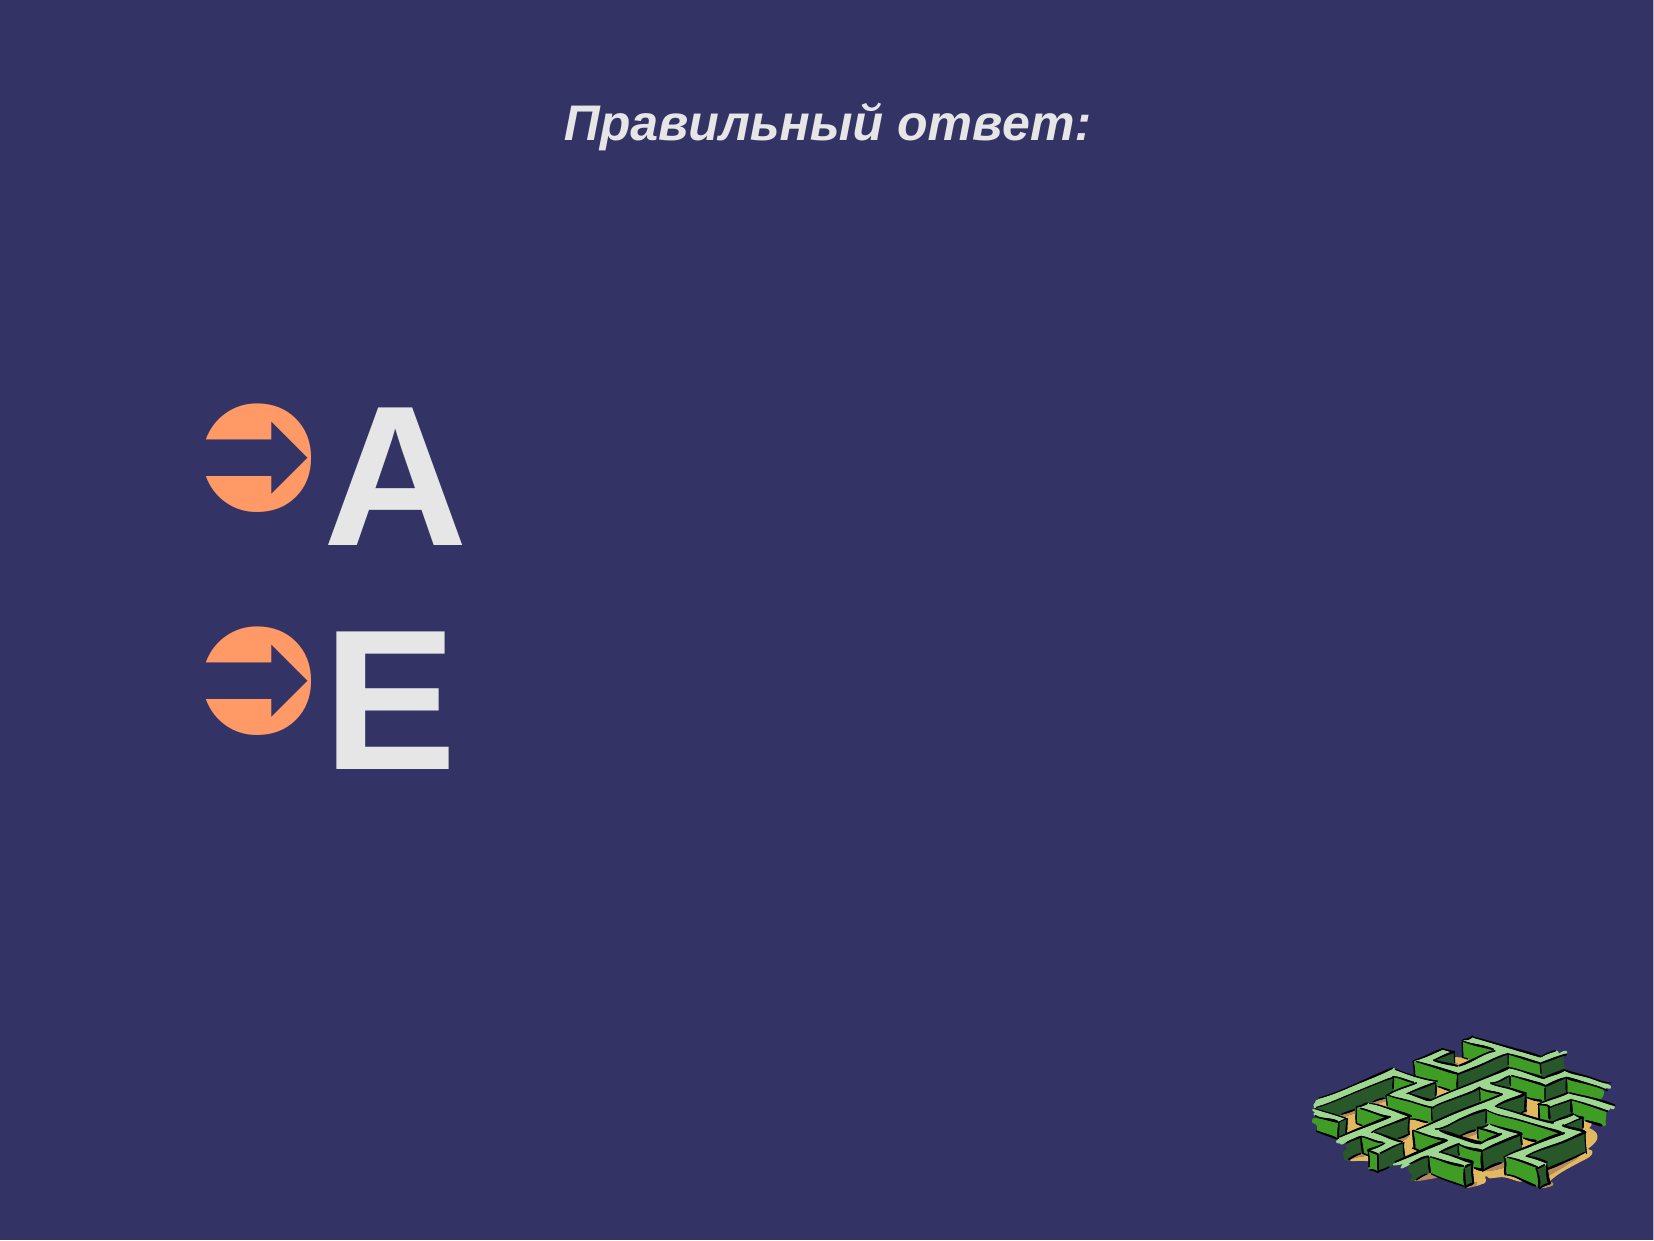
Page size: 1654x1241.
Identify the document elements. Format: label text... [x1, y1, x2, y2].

list А Е [178, 364, 1570, 1147]
title Правильный ответ: [121, 19, 1534, 227]
